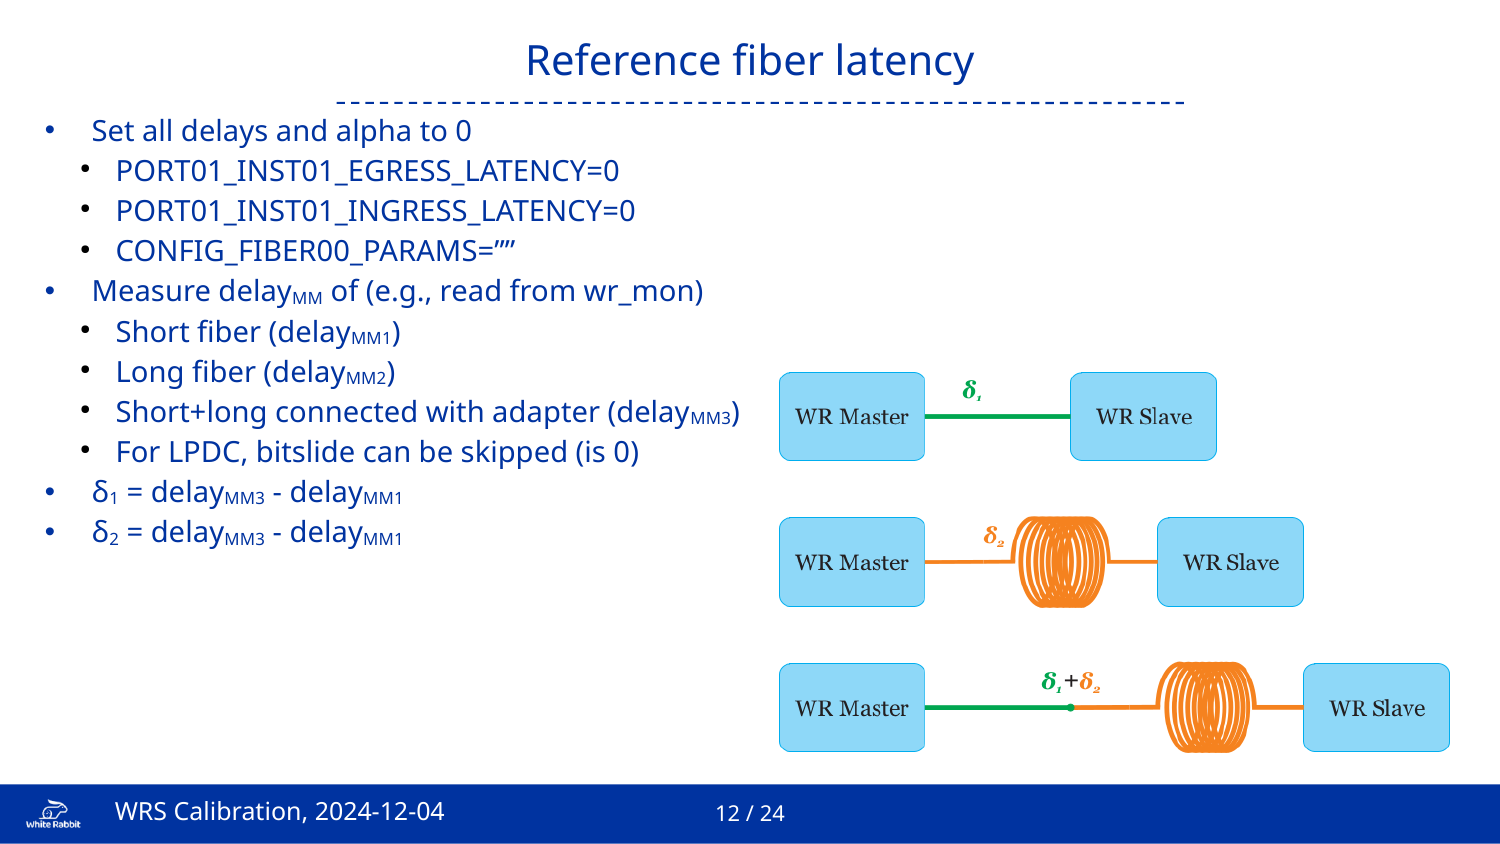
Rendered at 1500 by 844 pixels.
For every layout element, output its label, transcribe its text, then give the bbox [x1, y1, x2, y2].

picture [764, 354, 1477, 771]
text_box Set all delays and alpha to 0 PORT01_INST01_EGRESS_LATENCY=0 PORT01_INST01_INGRESS_LATENCY=0 CONFIG_FIBER00_PARAMS=”” Measure delayMM of (e.g., read from wr_mon) Short fiber (delayMM1) Long fiber (delayMM2) Short+long connected with adapter (delayMM3) For LPDC, bitslide can be skipped (is 0) δ1 = delayMM3 - delayMM1 δ2 = delayMM3 - delayMM1 [30, 99, 1477, 557]
title Reference fiber latency [0, 0, 1500, 117]
slide_number <number> / 24 [0, 791, 1500, 837]
